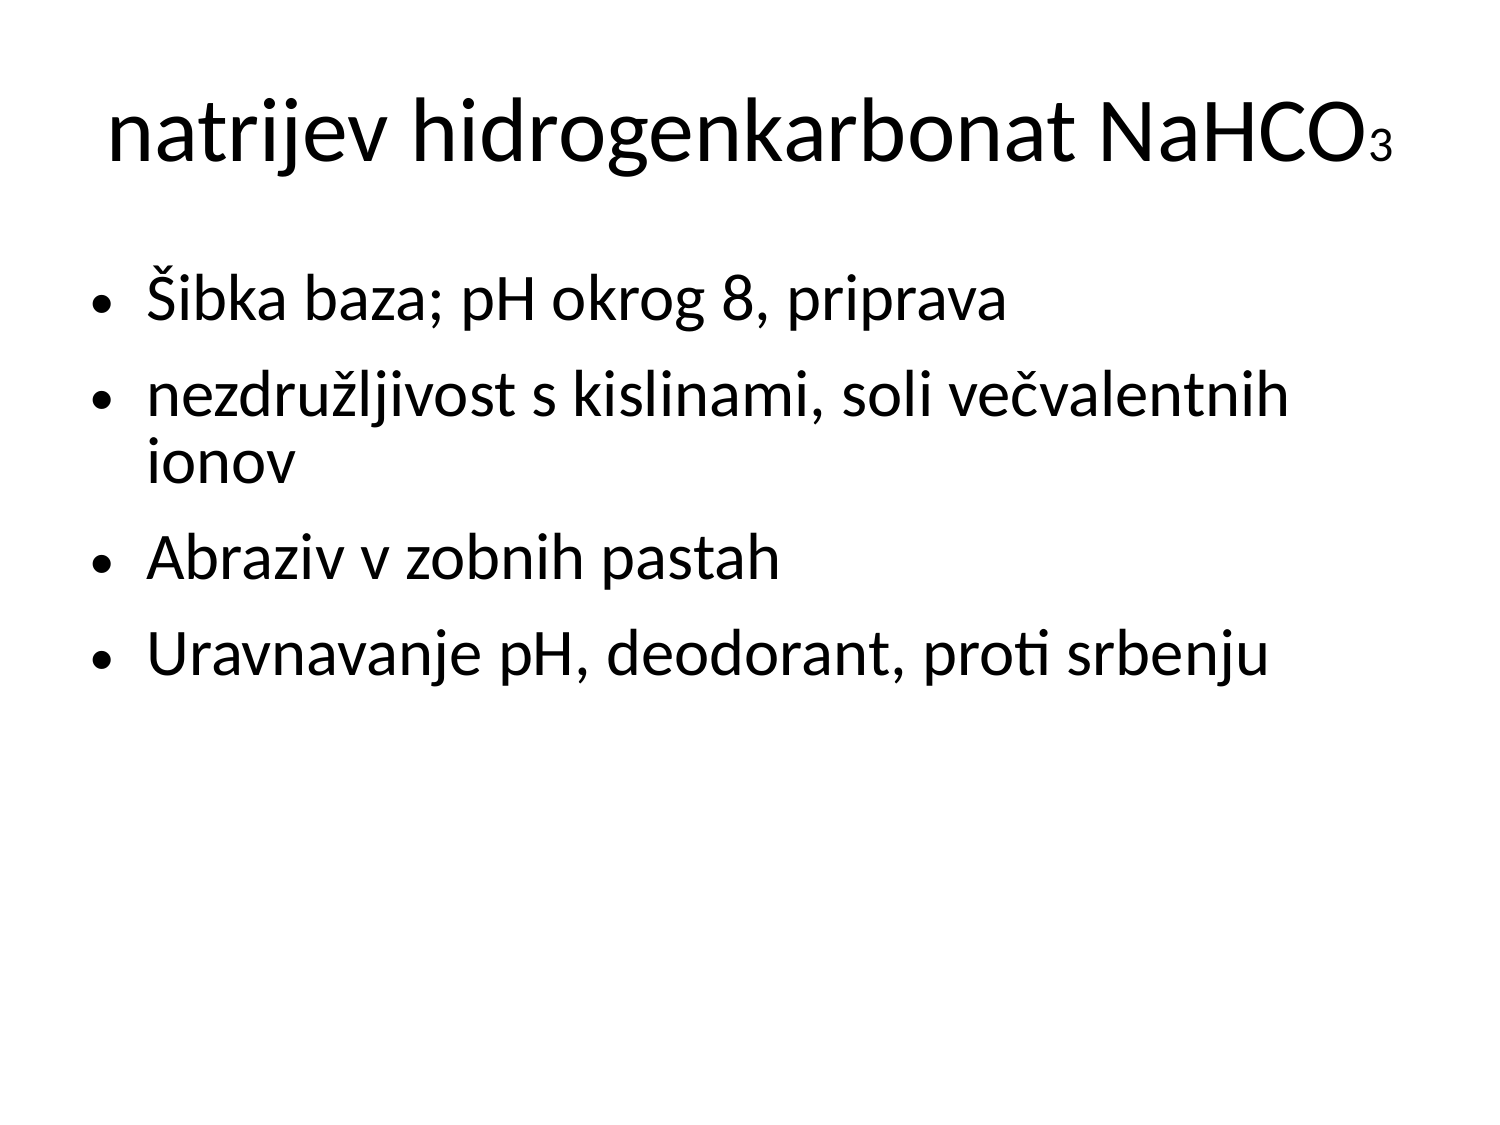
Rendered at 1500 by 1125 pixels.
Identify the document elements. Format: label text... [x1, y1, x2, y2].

list Šibka baza; pH okrog 8, priprava nezdružljivost s kislinami, soli večvalentnih ionov Abraziv v zobnih pastah Uravnavanje pH, deodorant, proti srbenju [75, 262, 1425, 1005]
title natrijev hidrogenkarbonat NaHCO3 [75, 45, 1425, 233]
